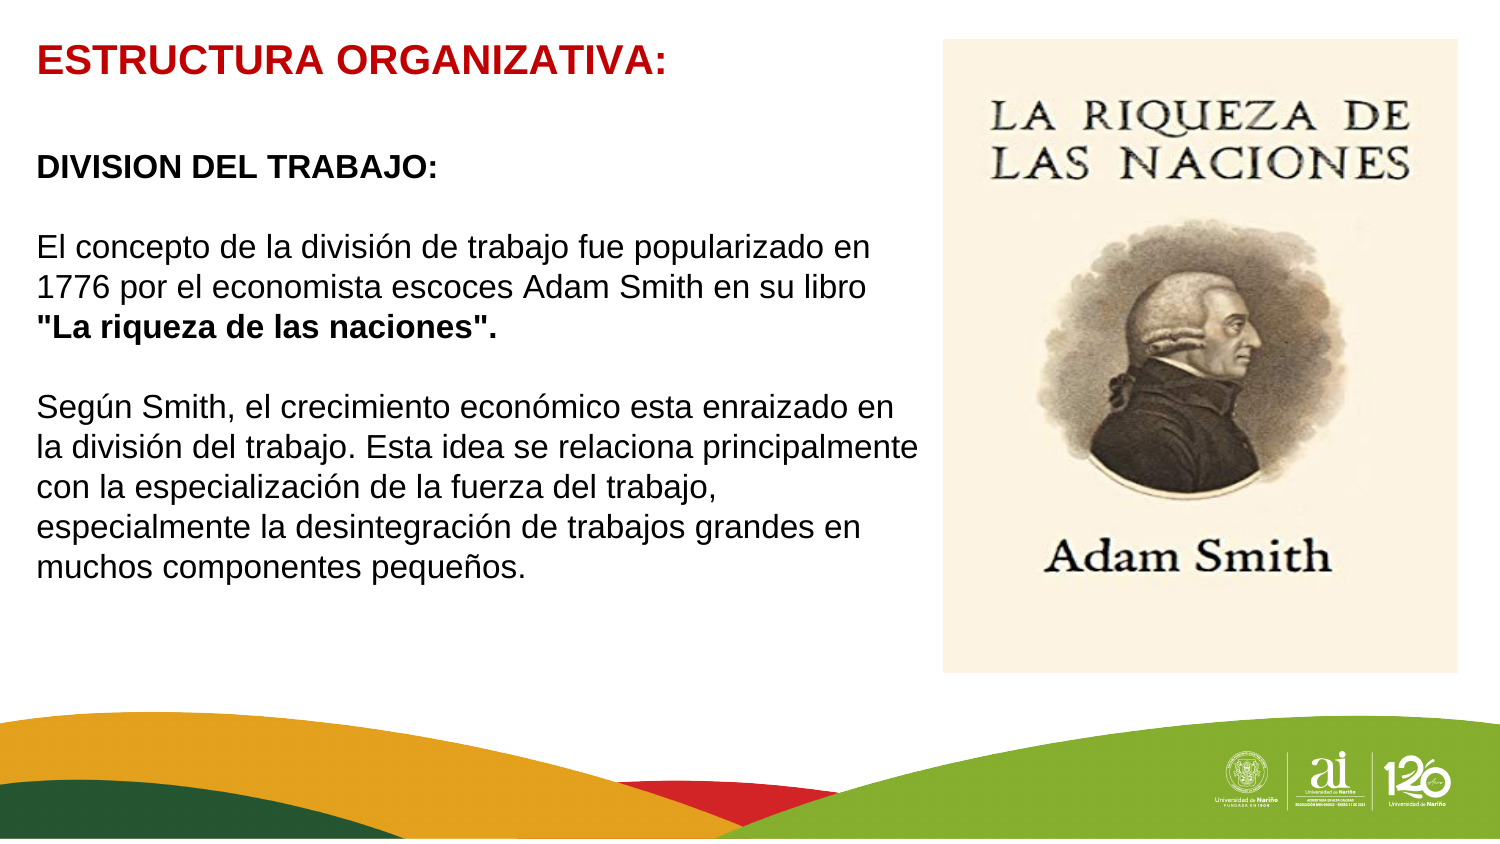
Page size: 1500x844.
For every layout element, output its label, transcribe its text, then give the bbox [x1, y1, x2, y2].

text_box ESTRUCTURA ORGANIZATIVA: [21, 25, 749, 58]
text_box DIVISION DEL TRABAJO: El concepto de la división de trabajo fue popularizado en 1776 por el economista escoces Adam Smith en su libro "La riqueza de las naciones". Según Smith, el crecimiento económico esta enraizado en la división del trabajo. Esta idea se relaciona principalmente con la especialización de la fuerza del trabajo, especialmente la desintegración de trabajos grandes en muchos componentes pequeños. [21, 58, 944, 705]
picture [0, 0, 1500, 839]
